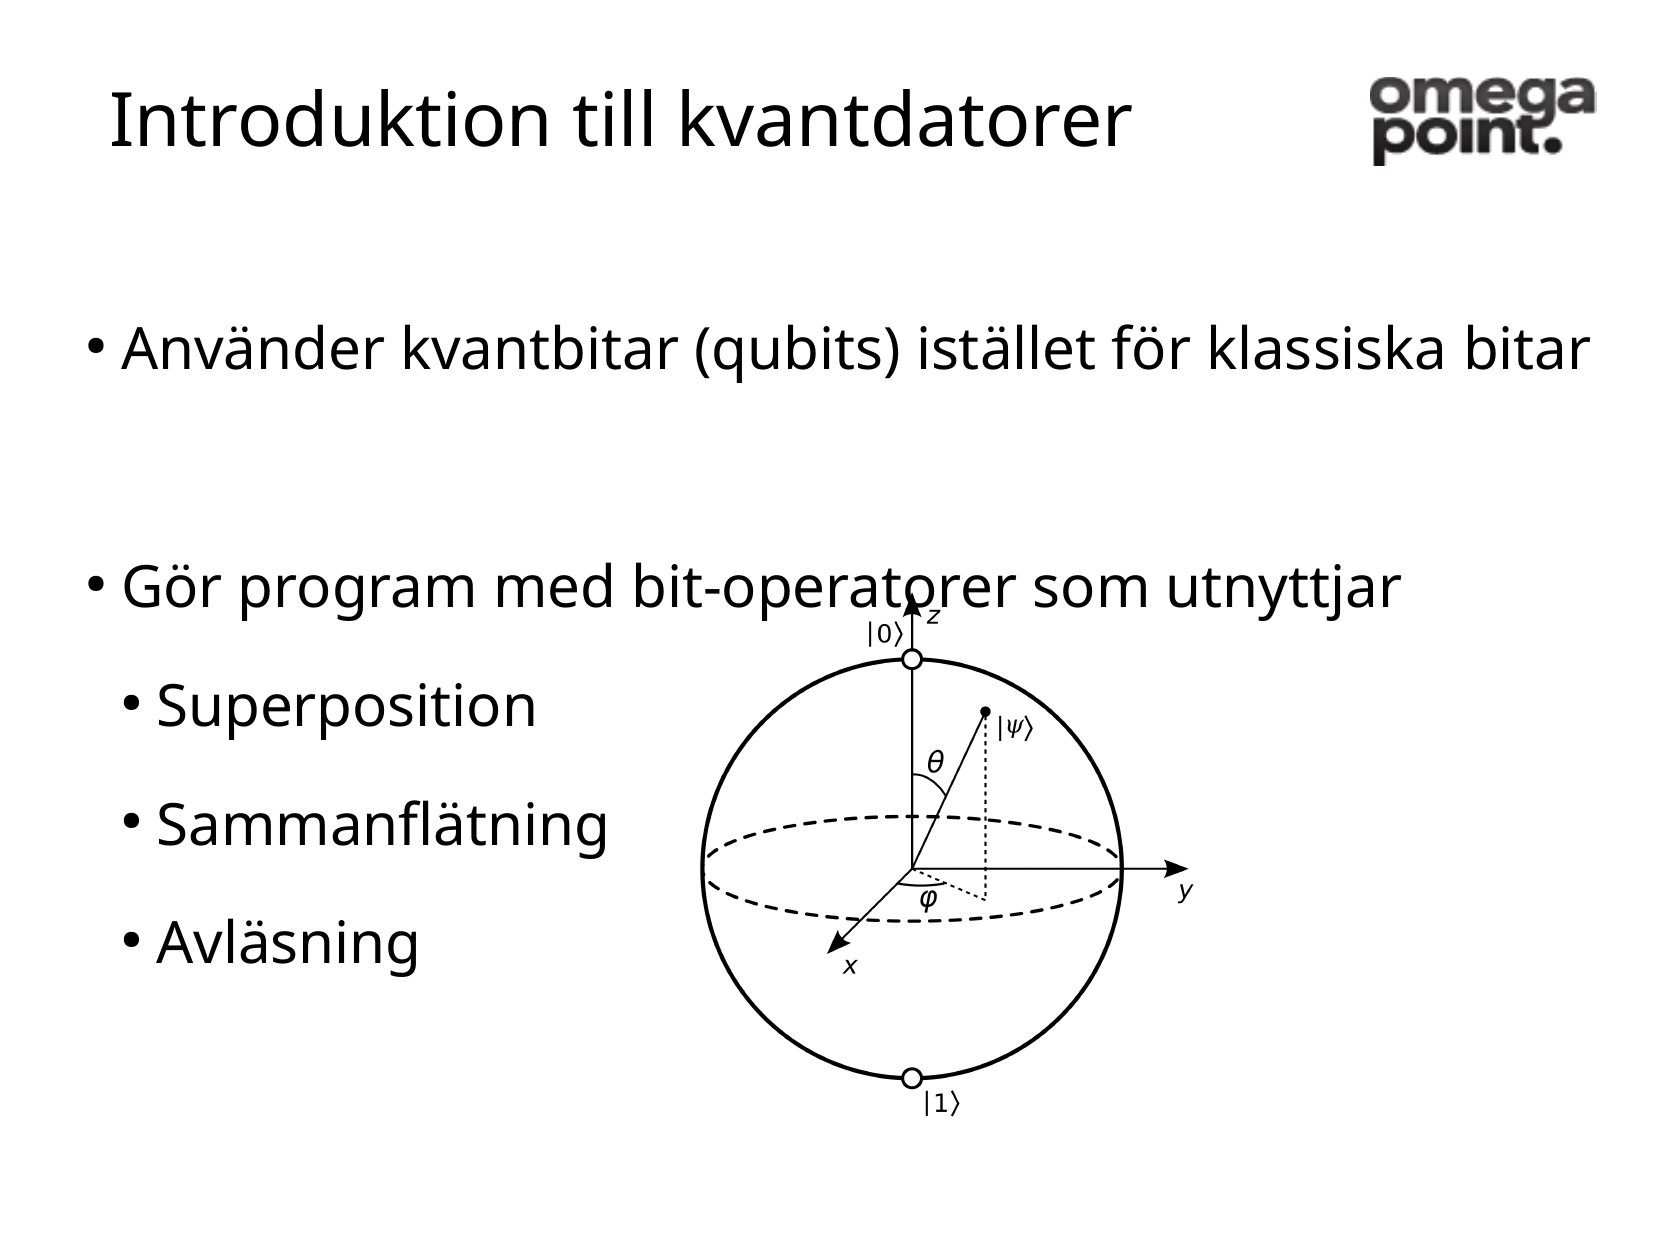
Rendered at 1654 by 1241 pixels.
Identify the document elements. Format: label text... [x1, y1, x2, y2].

picture [696, 590, 1195, 1118]
text_box Introduktion till kvantdatorer [94, 59, 1219, 261]
text_box Använder kvantbitar (qubits) istället för klassiska bitar Gör program med bit-operatorer som utnyttjar Superposition Sammanflätning Avläsning [70, 260, 1654, 1241]
picture [1370, 77, 1597, 166]
